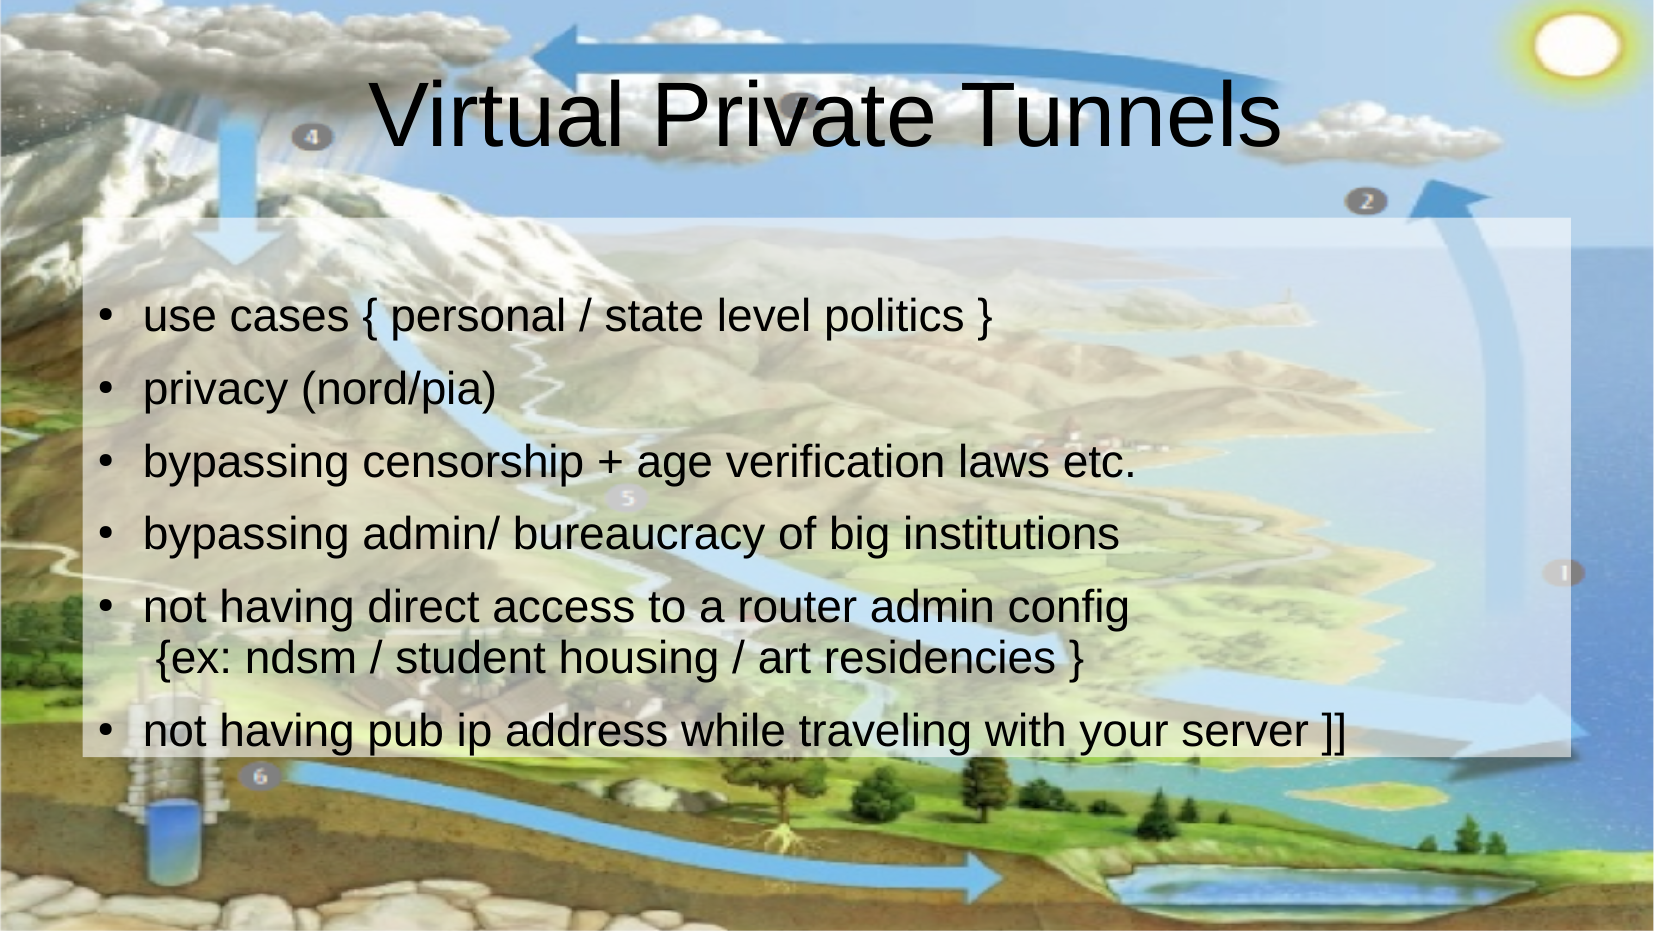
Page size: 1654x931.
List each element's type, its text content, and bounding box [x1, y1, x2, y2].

list use cases { personal / state level politics } privacy (nord/pia) bypassing censorship + age verification laws etc. bypassing admin/ bureaucracy of big institutions not having direct access to a router admin config {ex: ndsm / student housing / art residencies } not having pub ip address while traveling with your server ]] [82, 217, 1571, 758]
title Virtual Private Tunnels [82, 37, 1571, 193]
picture [0, 0, 1654, 931]
